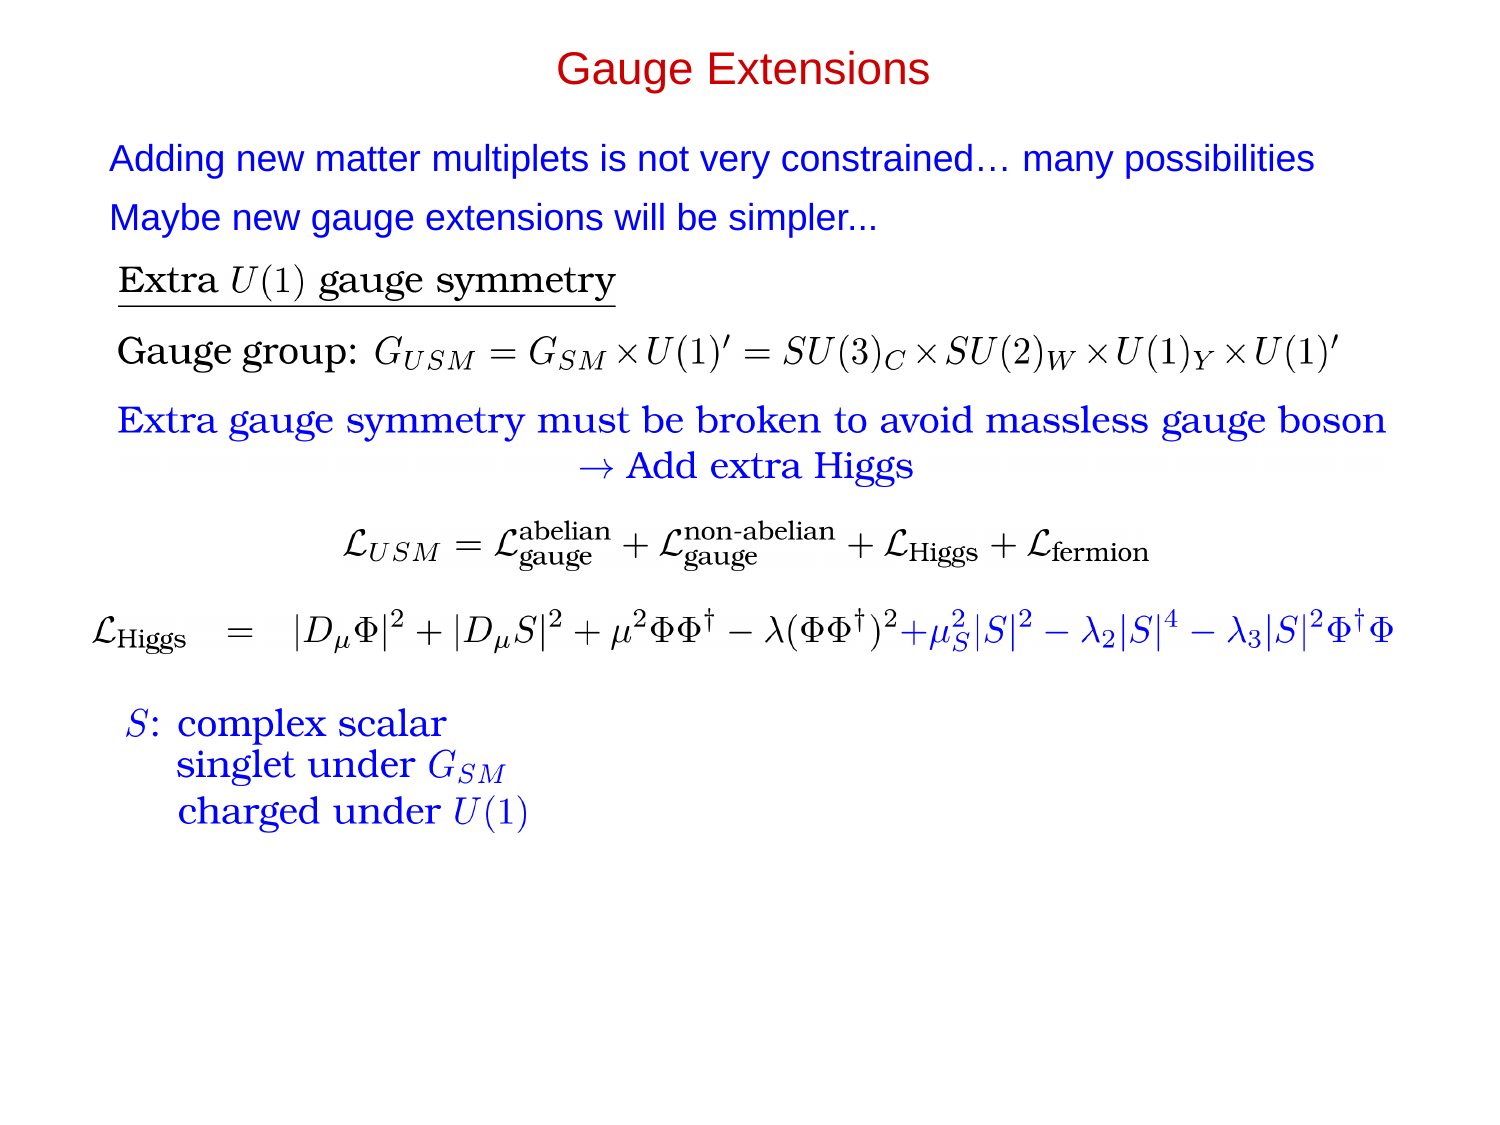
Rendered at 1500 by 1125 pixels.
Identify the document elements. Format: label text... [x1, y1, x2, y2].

picture [118, 405, 1386, 487]
picture [177, 749, 506, 786]
picture [343, 520, 1149, 571]
picture [118, 264, 616, 307]
text_box Adding new matter multiplets is not very constrained… many possibilities [94, 129, 1359, 229]
picture [179, 795, 526, 833]
text_box Gauge Extensions [23, 35, 1477, 116]
text_box Maybe new gauge extensions will be simpler... [94, 188, 993, 246]
picture [126, 708, 447, 745]
picture [92, 608, 1393, 654]
picture [118, 334, 1338, 373]
